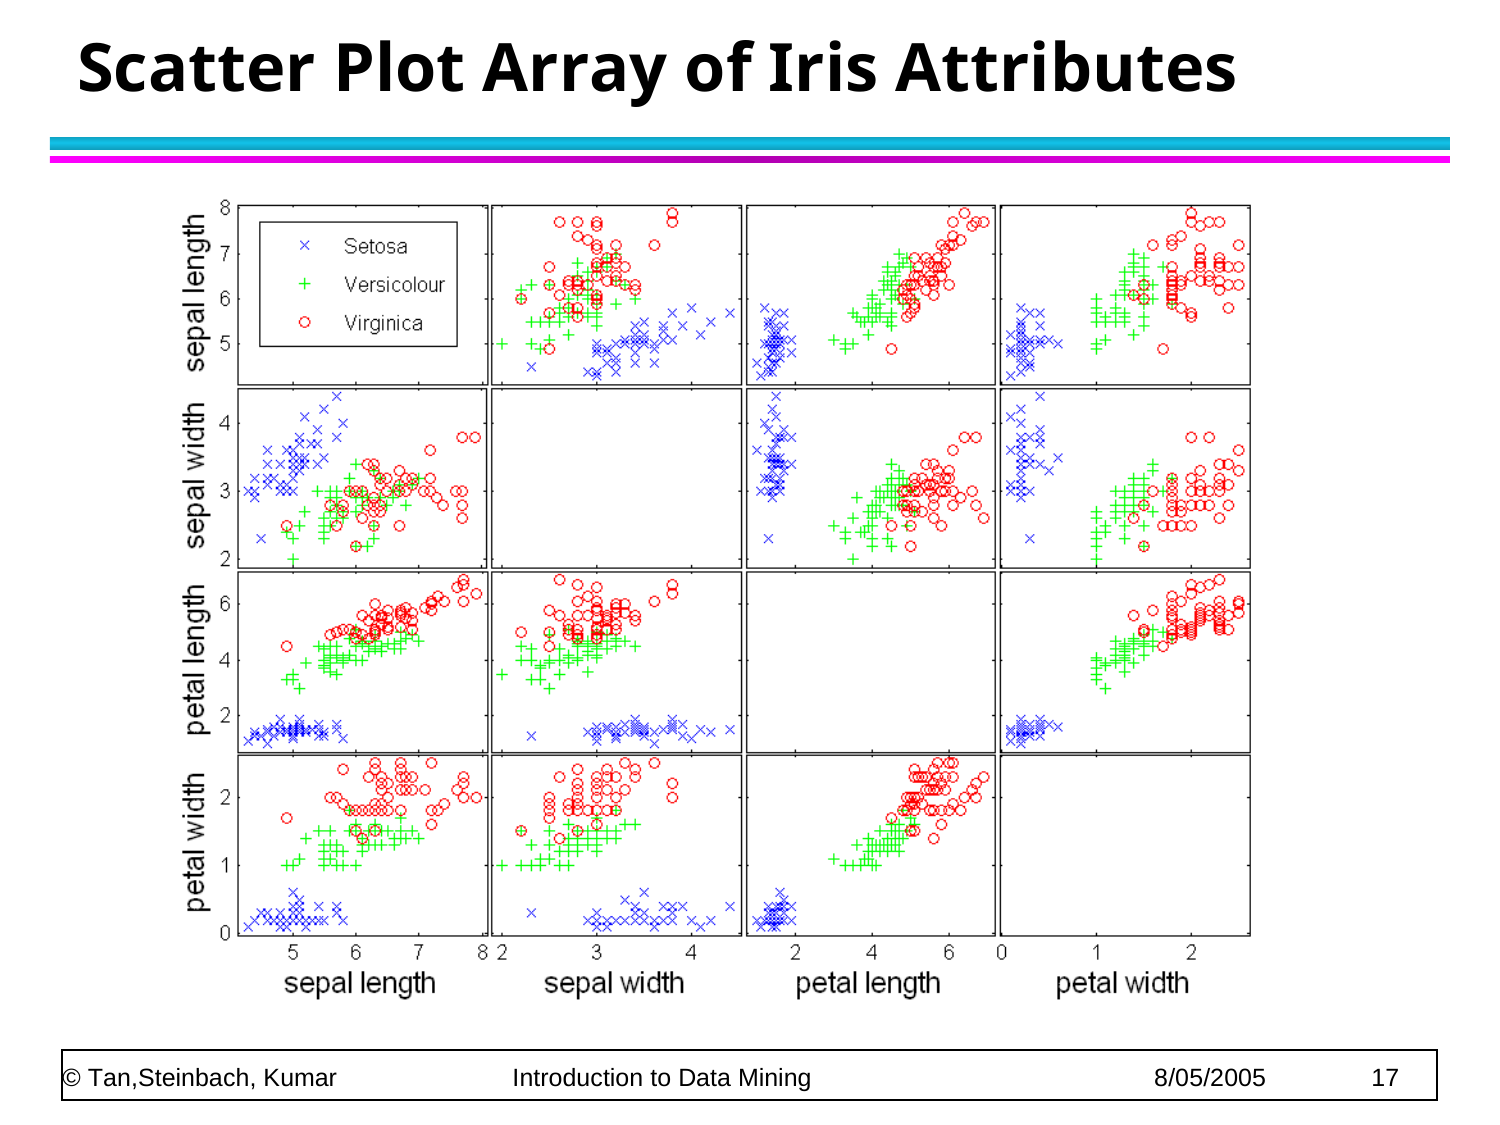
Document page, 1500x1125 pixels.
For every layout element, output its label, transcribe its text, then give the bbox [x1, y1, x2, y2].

title Scatter Plot Array of Iris Attributes [62, 22, 1421, 113]
picture [62, 174, 1374, 1013]
